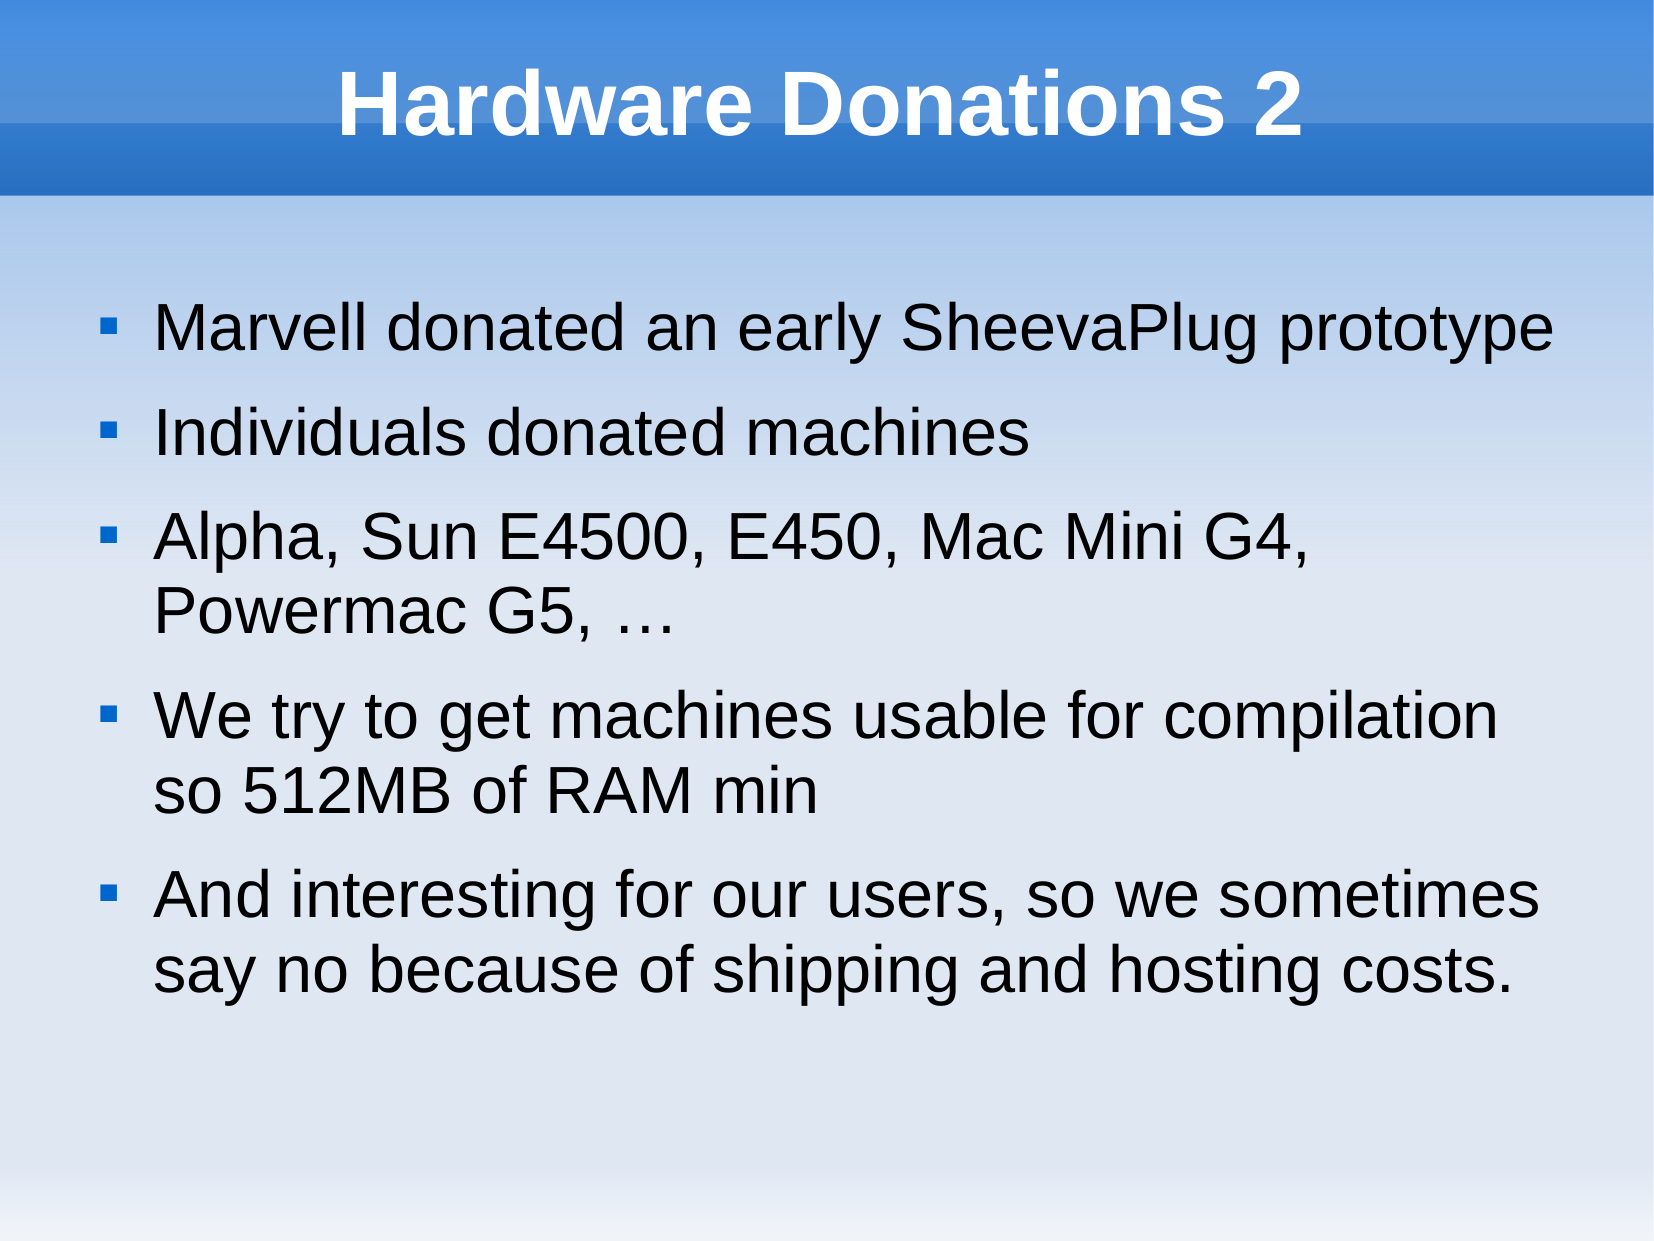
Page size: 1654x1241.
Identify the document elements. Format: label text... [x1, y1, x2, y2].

list Marvell donated an early SheevaPlug prototype Individuals donated machines Alpha, Sun E4500, E450, Mac Mini G4, Powermac G5, … We try to get machines usable for compilation so 512MB of RAM min And interesting for our users, so we sometimes say no because of shipping and hosting costs. [82, 290, 1571, 1094]
picture [0, 0, 1654, 1241]
title Hardware Donations 2 [76, 7, 1565, 200]
